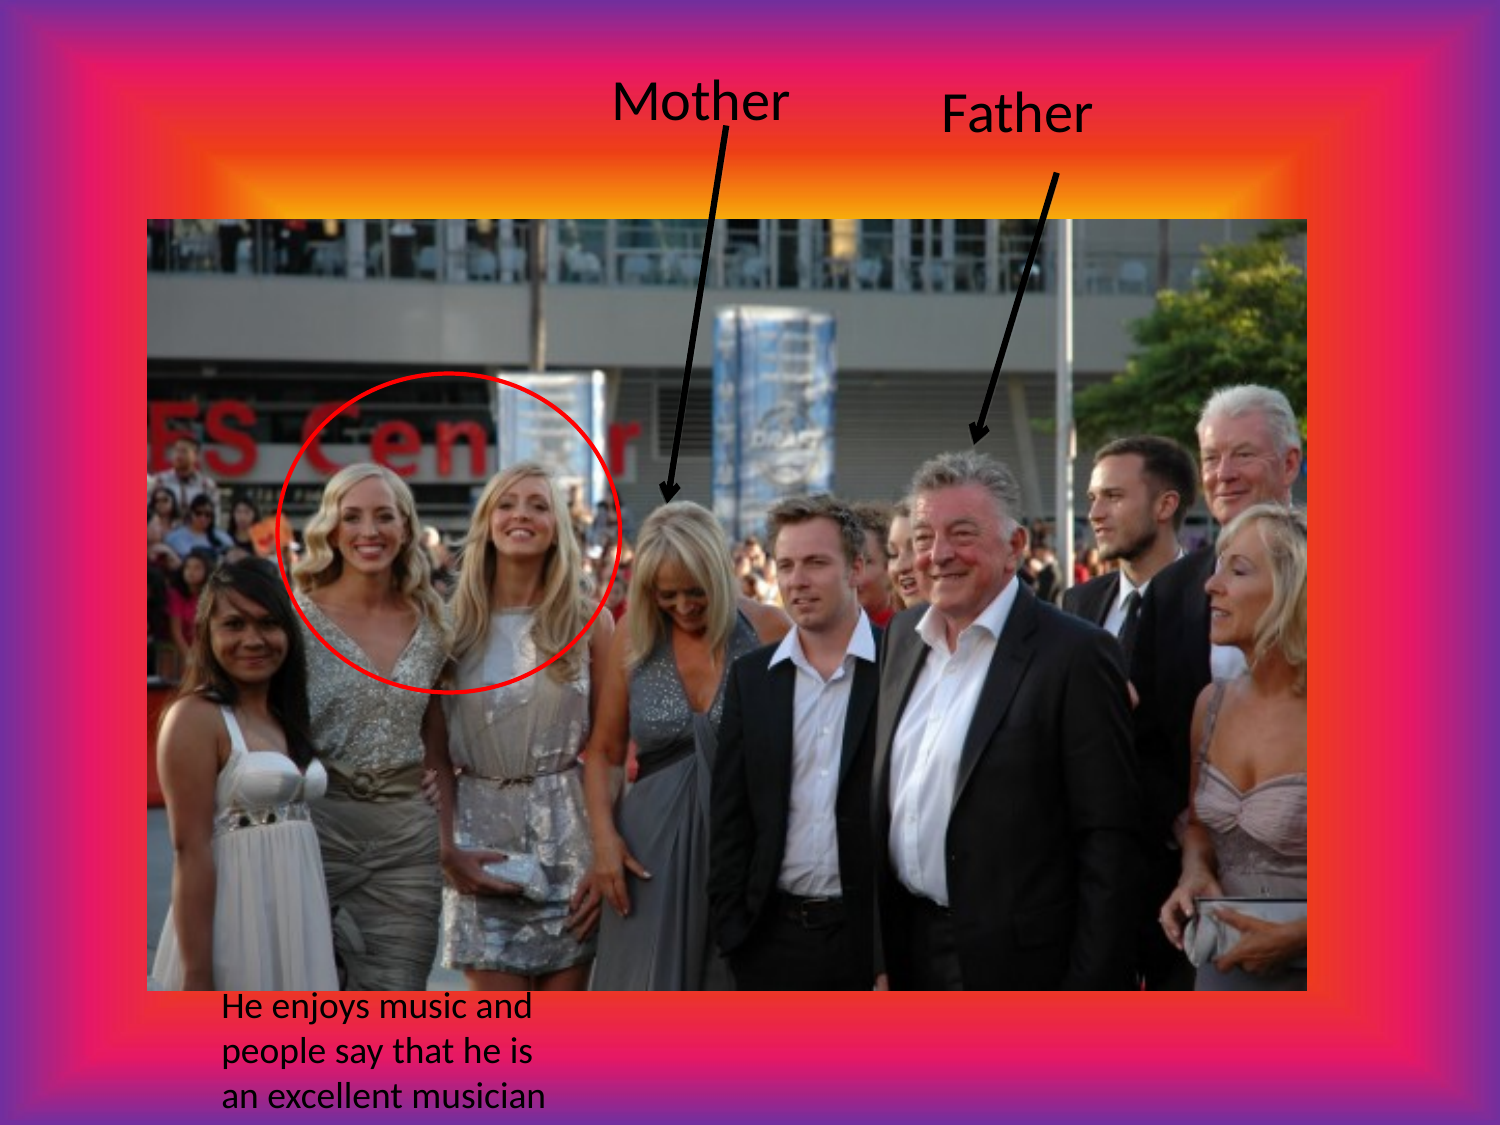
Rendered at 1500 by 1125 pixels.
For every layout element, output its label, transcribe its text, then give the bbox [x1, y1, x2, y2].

text_box Father [927, 66, 1199, 152]
text_box Mother [596, 54, 892, 140]
picture [0, 0, 1500, 1125]
text_box He enjoys music and people say that he is an excellent musician [206, 973, 573, 1124]
